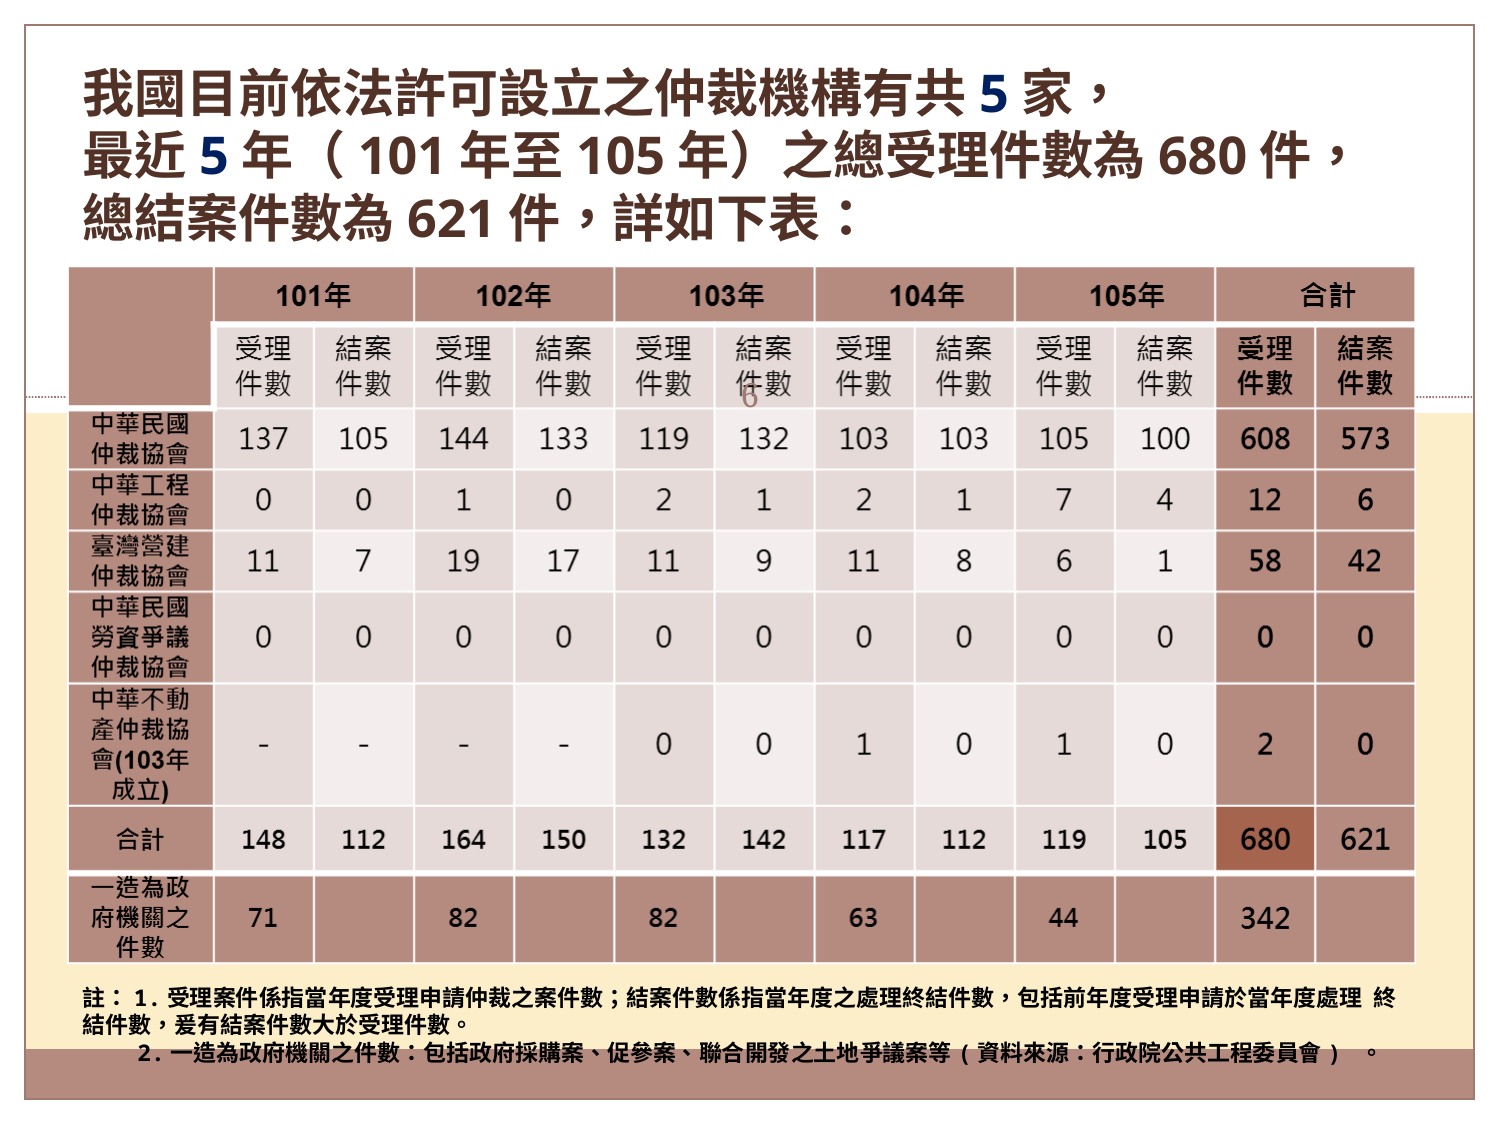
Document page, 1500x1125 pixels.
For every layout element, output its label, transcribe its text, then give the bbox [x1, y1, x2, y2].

text_box 6 [712, 360, 788, 434]
title 我國目前依法許可設立之仲裁機構有共5家， 最近5年（101年至105年）之總受理件數為680件， 總結案件數為621件，詳如下表： [67, 42, 1424, 256]
picture [67, 266, 1416, 975]
text_box 註：1.受理案件係指當年度受理申請仲裁之案件數；結案件數係指當年度之處理終結件數，包括前年度受理申請於當年度處理 終結件數，爰有結案件數大於受理件數。 2.一造為政府機關之件數：包括政府採購案、促參案、聯合開發之土地爭議案等(資料來源：行政院公共工程委員會) 。 [67, 975, 1424, 1075]
